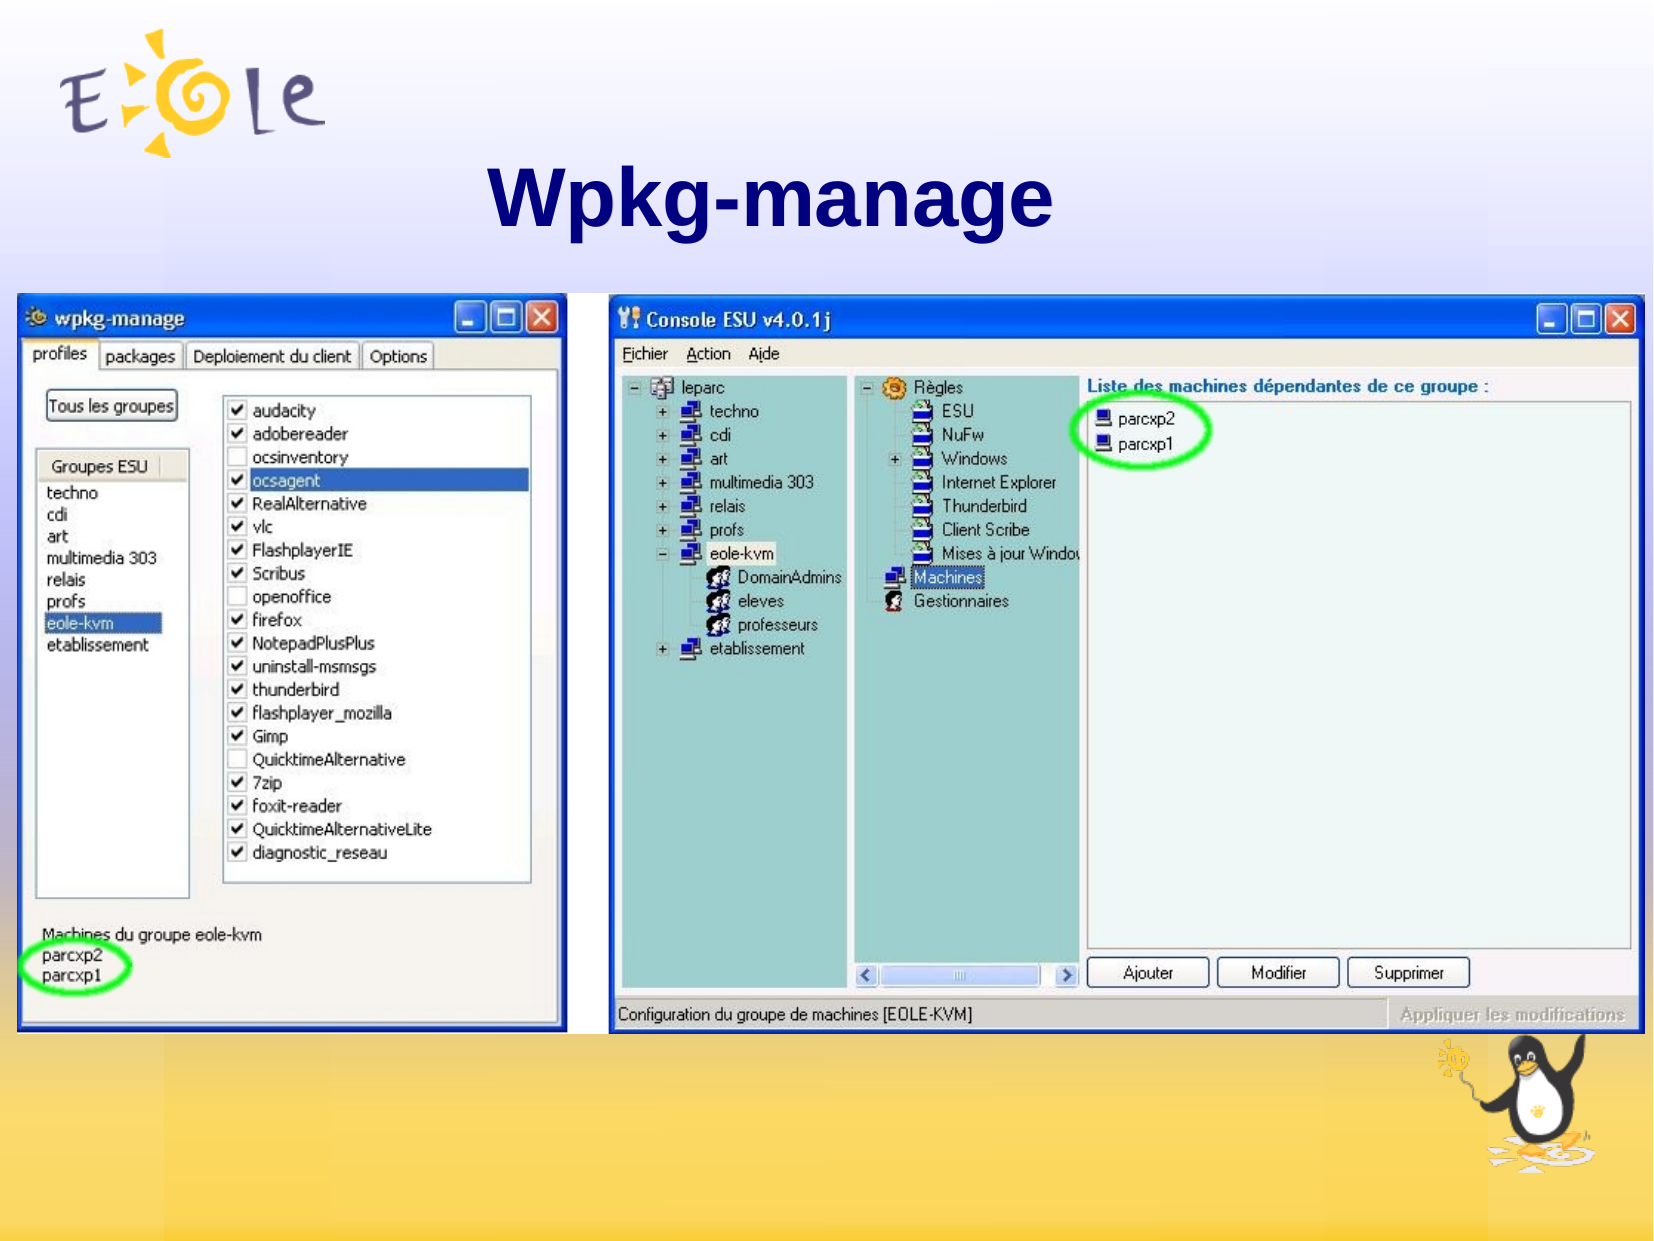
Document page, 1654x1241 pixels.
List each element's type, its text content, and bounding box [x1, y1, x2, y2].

text_box Wpkg-manage [472, 143, 1271, 266]
picture [0, 0, 1654, 1241]
